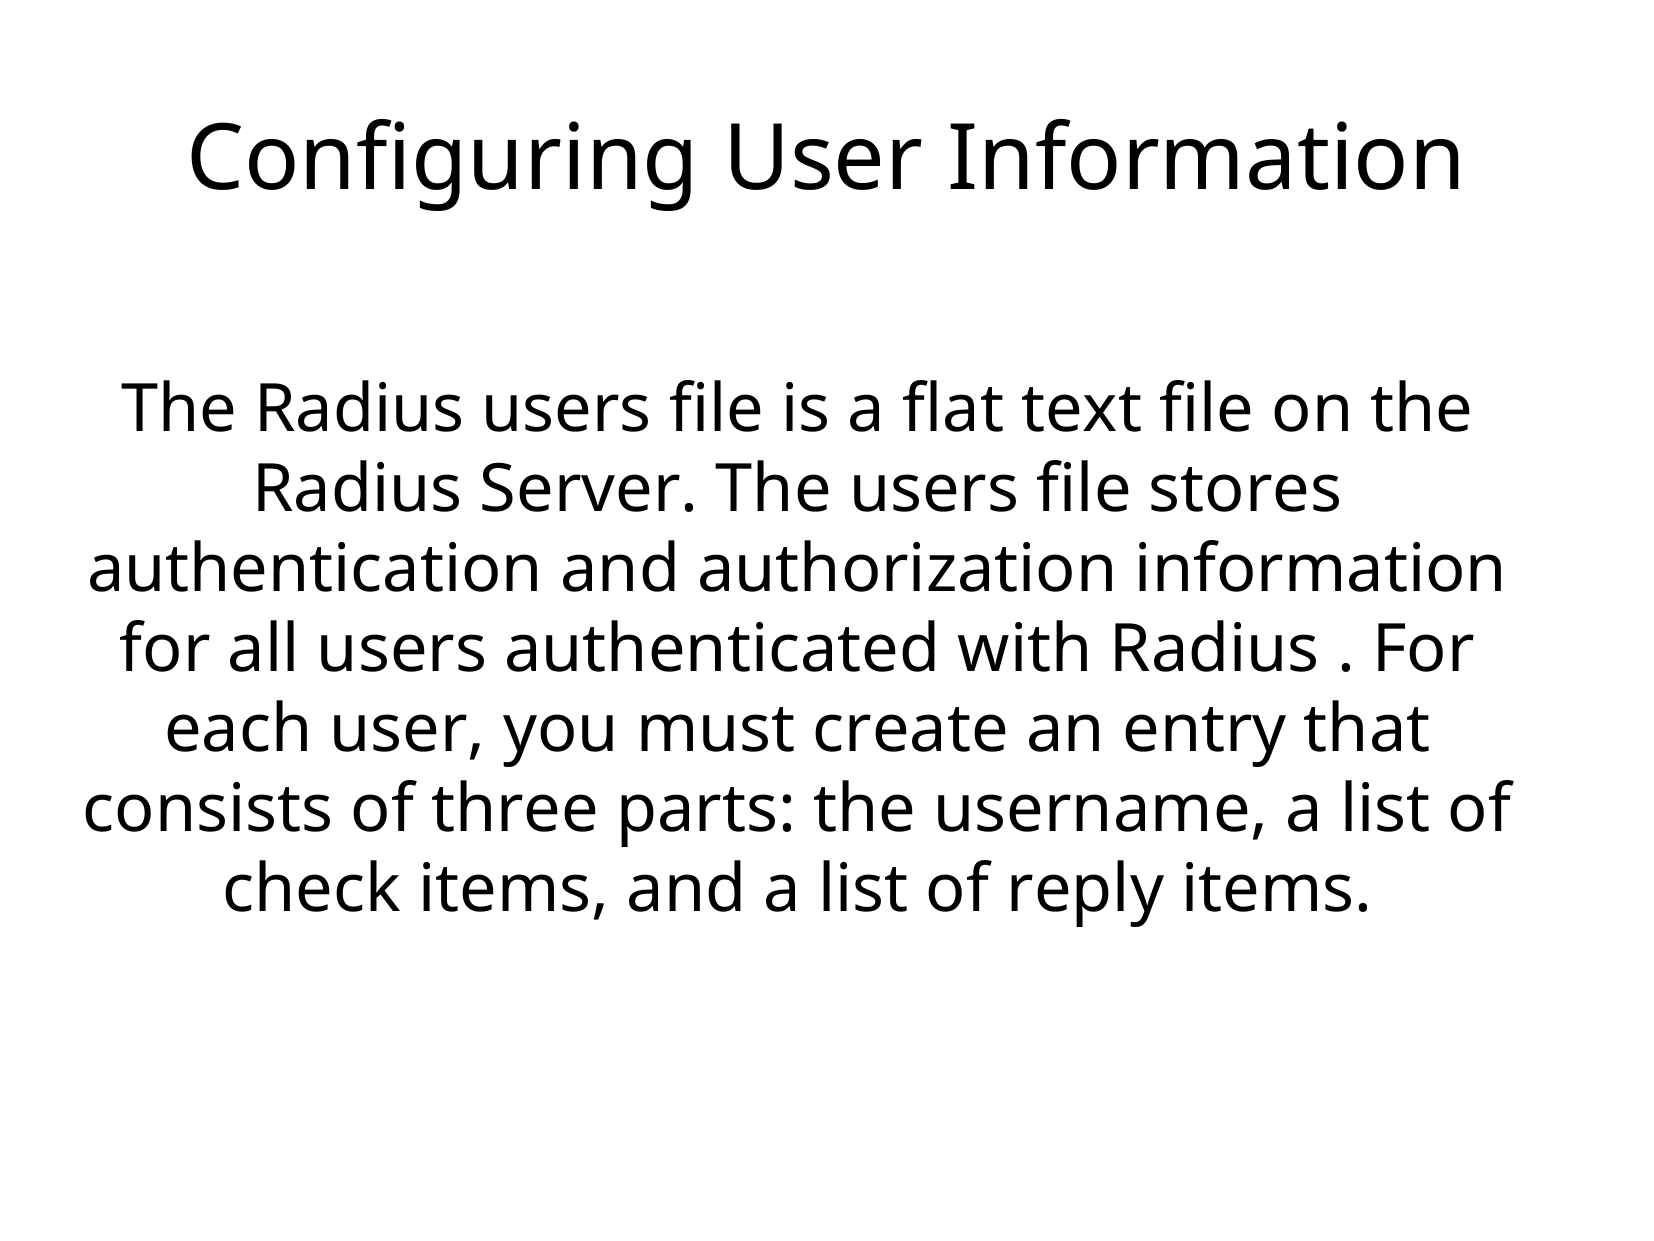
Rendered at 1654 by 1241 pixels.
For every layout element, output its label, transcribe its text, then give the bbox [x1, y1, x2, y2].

title Configuring User Information [82, 56, 1571, 250]
subtitle The Radius users file is a flat text file on the Radius Server. The users file stores authentication and authorization information for all users authenticated with Radius . For each user, you must create an entry that consists of three parts: the username, a list of check items, and a list of reply items. [82, 297, 1571, 1102]
